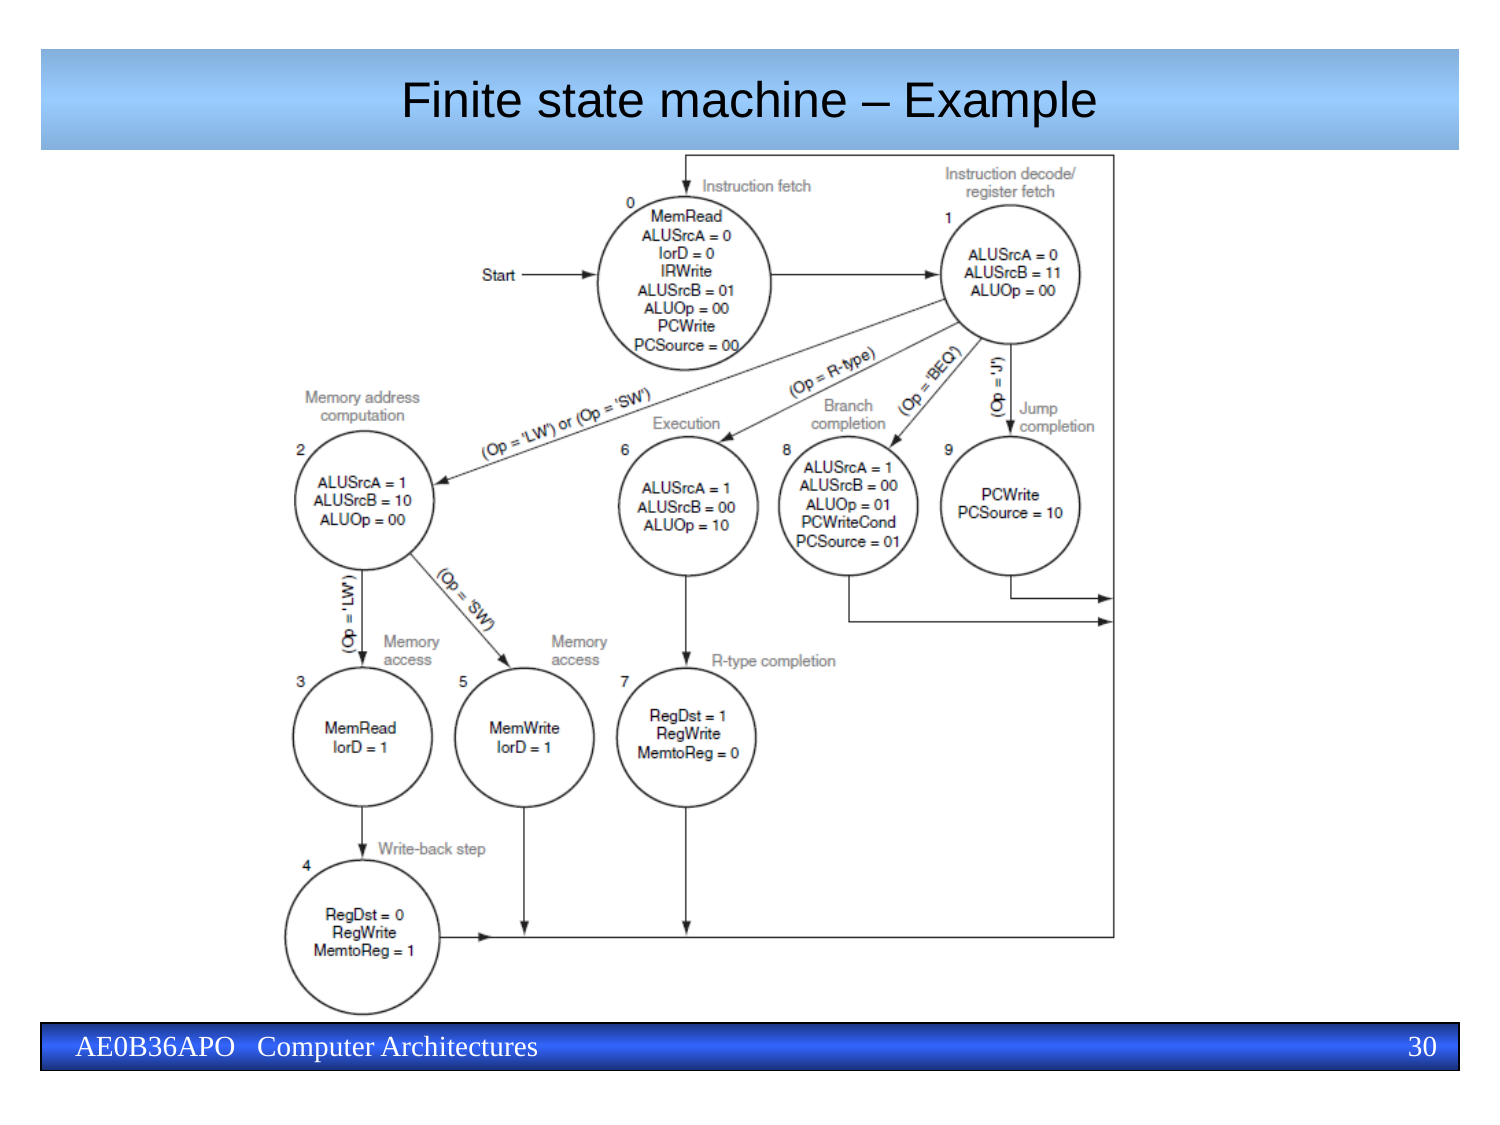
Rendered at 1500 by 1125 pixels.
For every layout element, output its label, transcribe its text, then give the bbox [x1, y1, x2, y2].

title Finite state machine – Example [41, 49, 1459, 150]
picture [234, 152, 1175, 1022]
